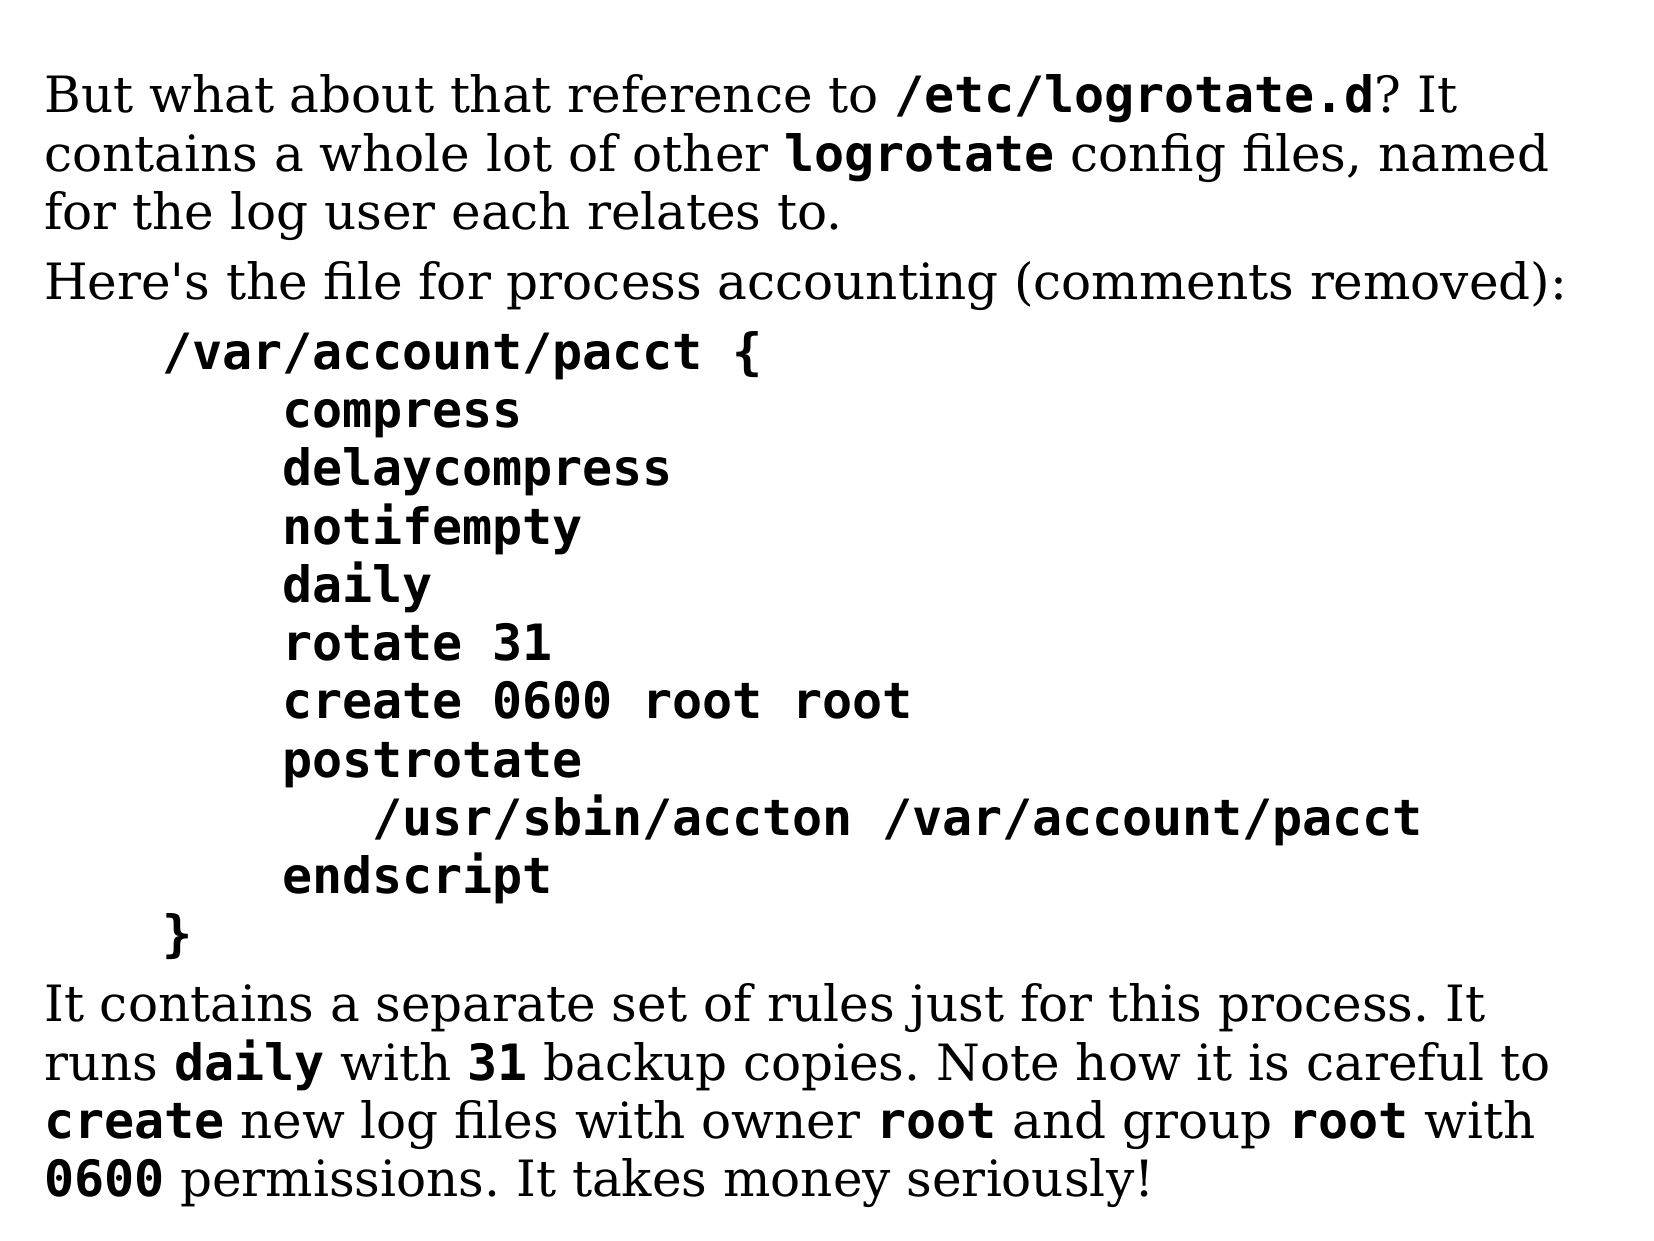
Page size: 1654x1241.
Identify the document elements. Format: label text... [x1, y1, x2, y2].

text_box But what about that reference to /etc/logrotate.d? It contains a whole lot of other logrotate config files, named for the log user each relates to. Here's the file for process accounting (comments removed): /var/account/pacct { compress delaycompress notifempty daily rotate 31 create 0600 root root postrotate /usr/sbin/accton /var/account/pacct endscript } It contains a separate set of rules just for this process. It runs daily with 31 backup copies. Note how it is careful to create new log files with owner root and group root with 0600 permissions. It takes money seriously! [29, 59, 1595, 1216]
